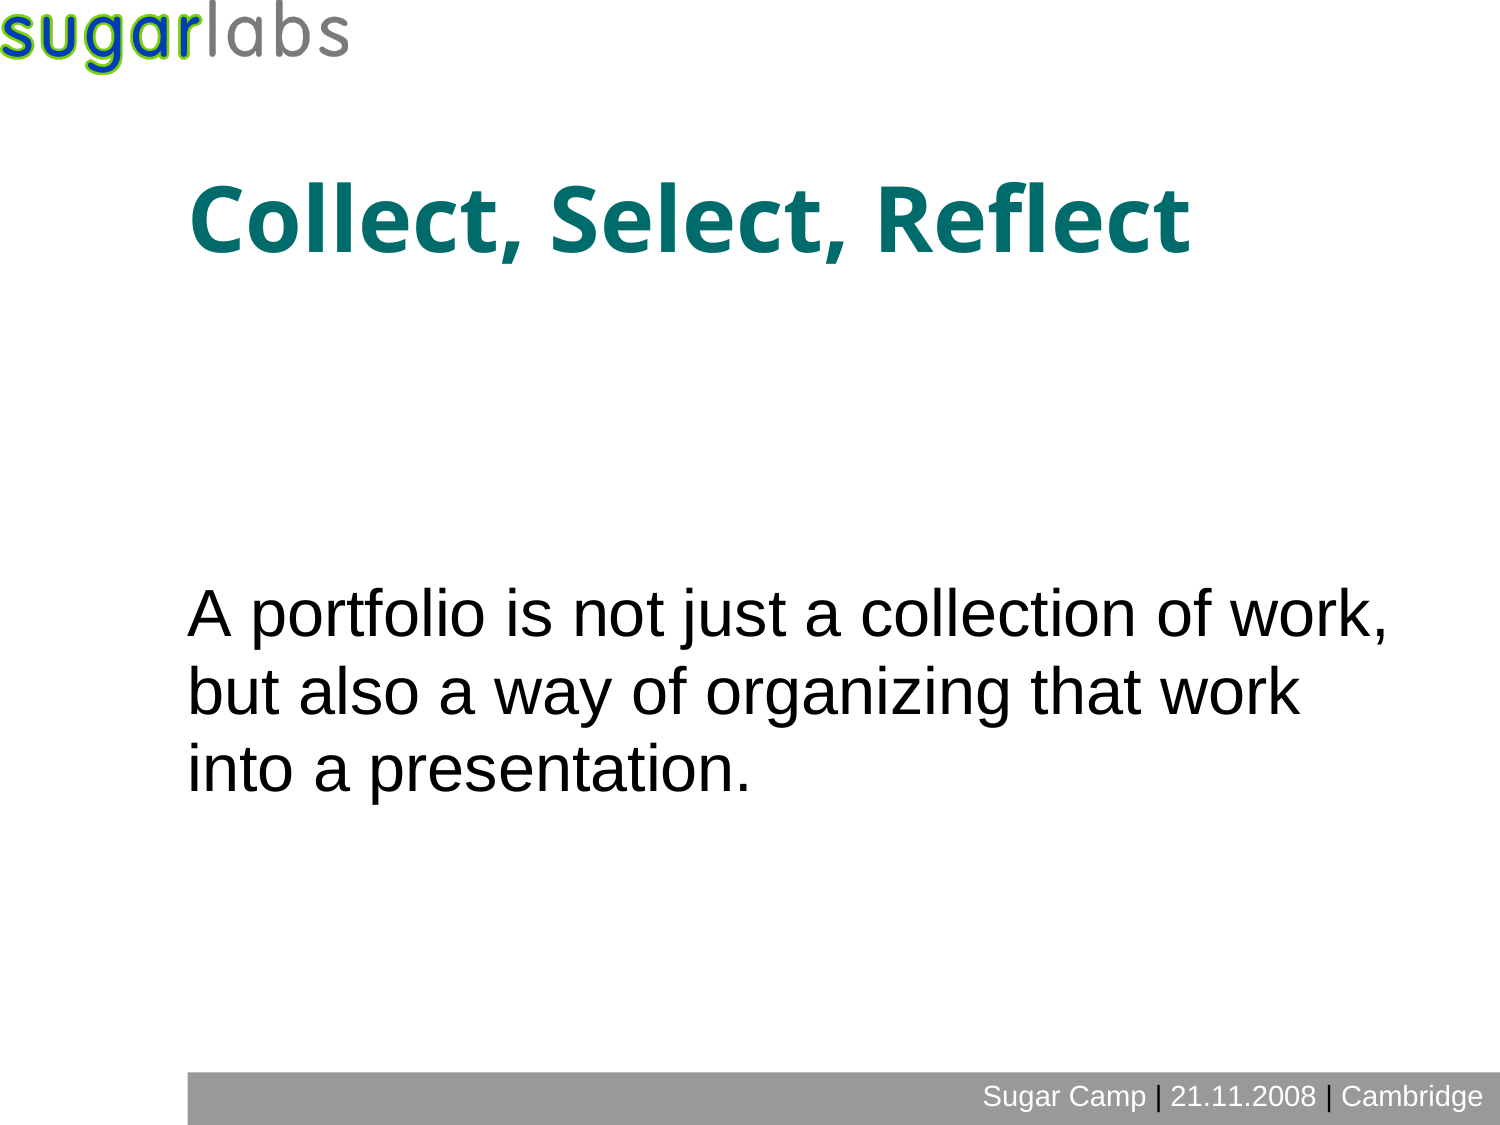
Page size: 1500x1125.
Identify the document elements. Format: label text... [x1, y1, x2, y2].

subtitle A portfolio is not just a collection of work, but also a way of organizing that work into a presentation. [187, 344, 1425, 1035]
title Collect, Select, Reflect [187, 82, 1500, 331]
picture [0, 0, 348, 75]
